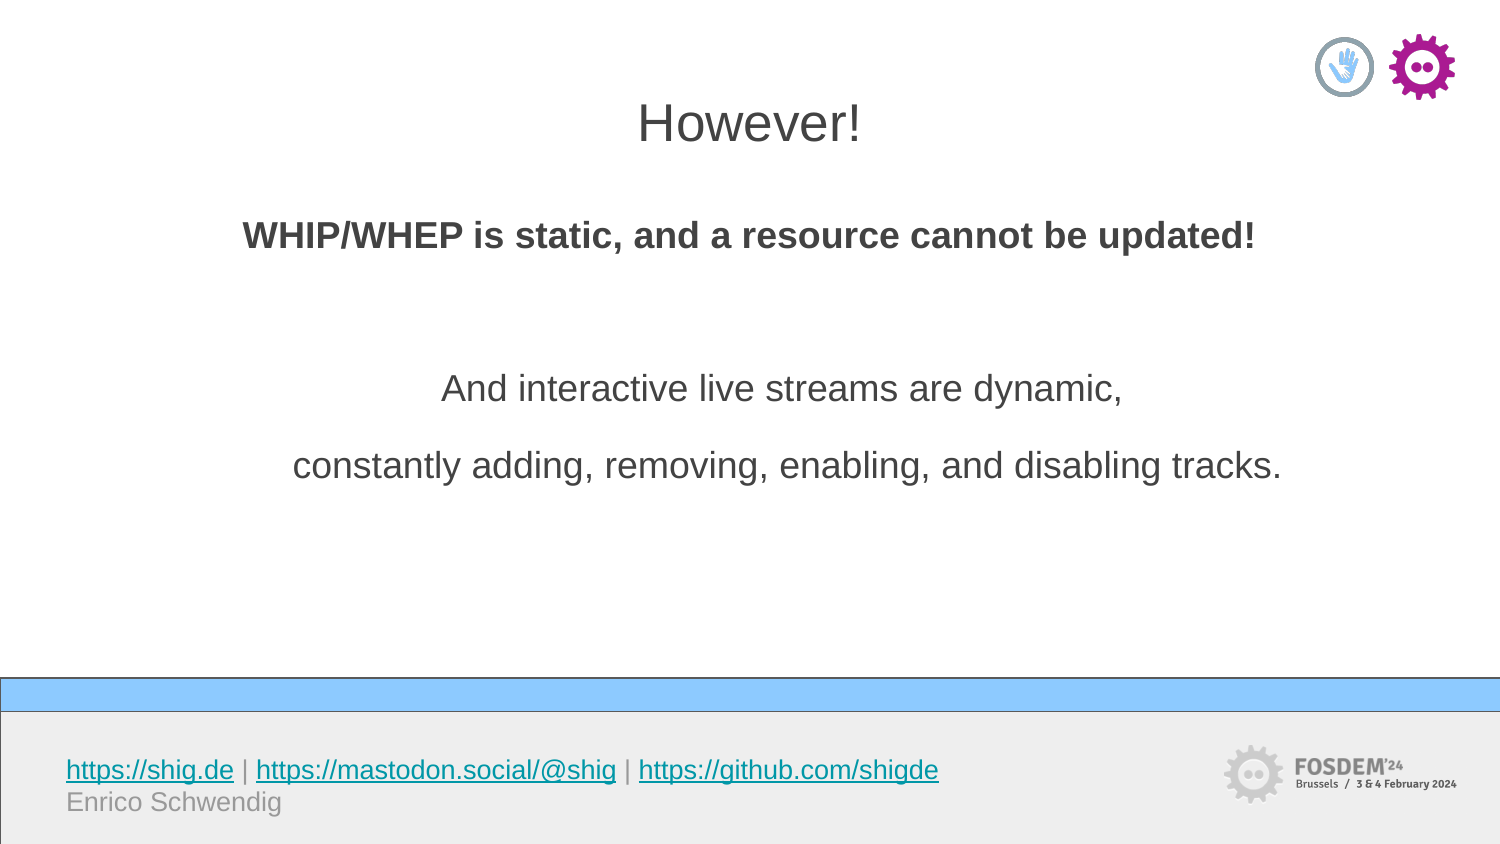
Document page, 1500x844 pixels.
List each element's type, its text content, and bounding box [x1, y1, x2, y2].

picture [1217, 737, 1467, 814]
list WHIP/WHEP is static, and a resource cannot be updated! And interactive live streams are dynamic, constantly adding, removing, enabling, and disabling tracks. [51, 189, 1449, 750]
title However! [51, 72, 1449, 167]
picture [1389, 34, 1455, 100]
picture [1312, 34, 1377, 72]
